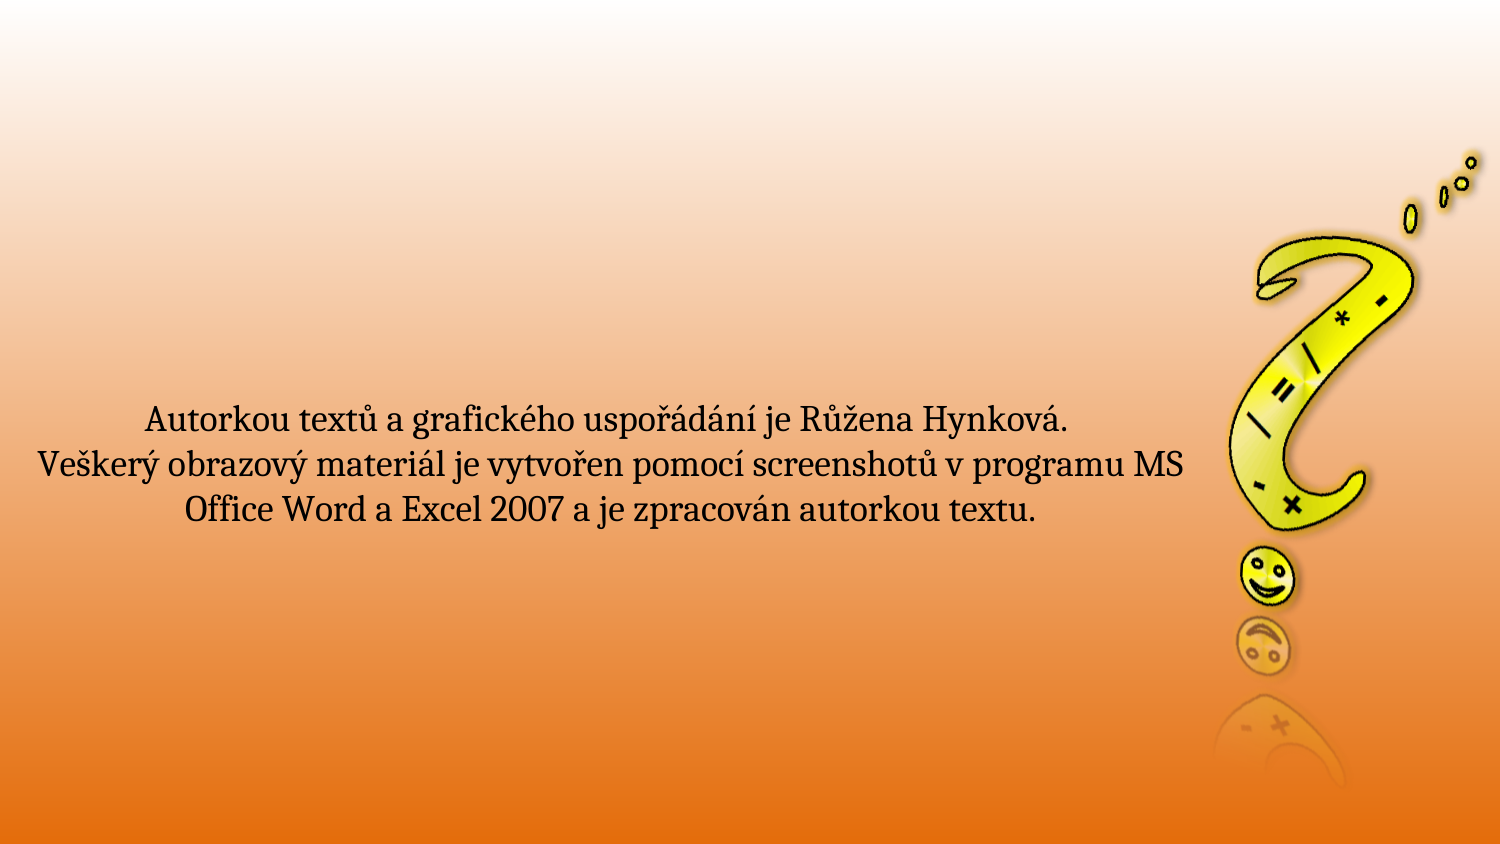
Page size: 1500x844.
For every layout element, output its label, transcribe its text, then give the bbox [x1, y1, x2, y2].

text_box Autorkou textů a grafického uspořádání je Růžena Hynková. Veškerý obrazový materiál je vytvořen pomocí screenshotů v programu MS Office Word a Excel 2007 a je zpracován autorkou textu. [0, 386, 1223, 537]
picture [1184, 121, 1500, 844]
